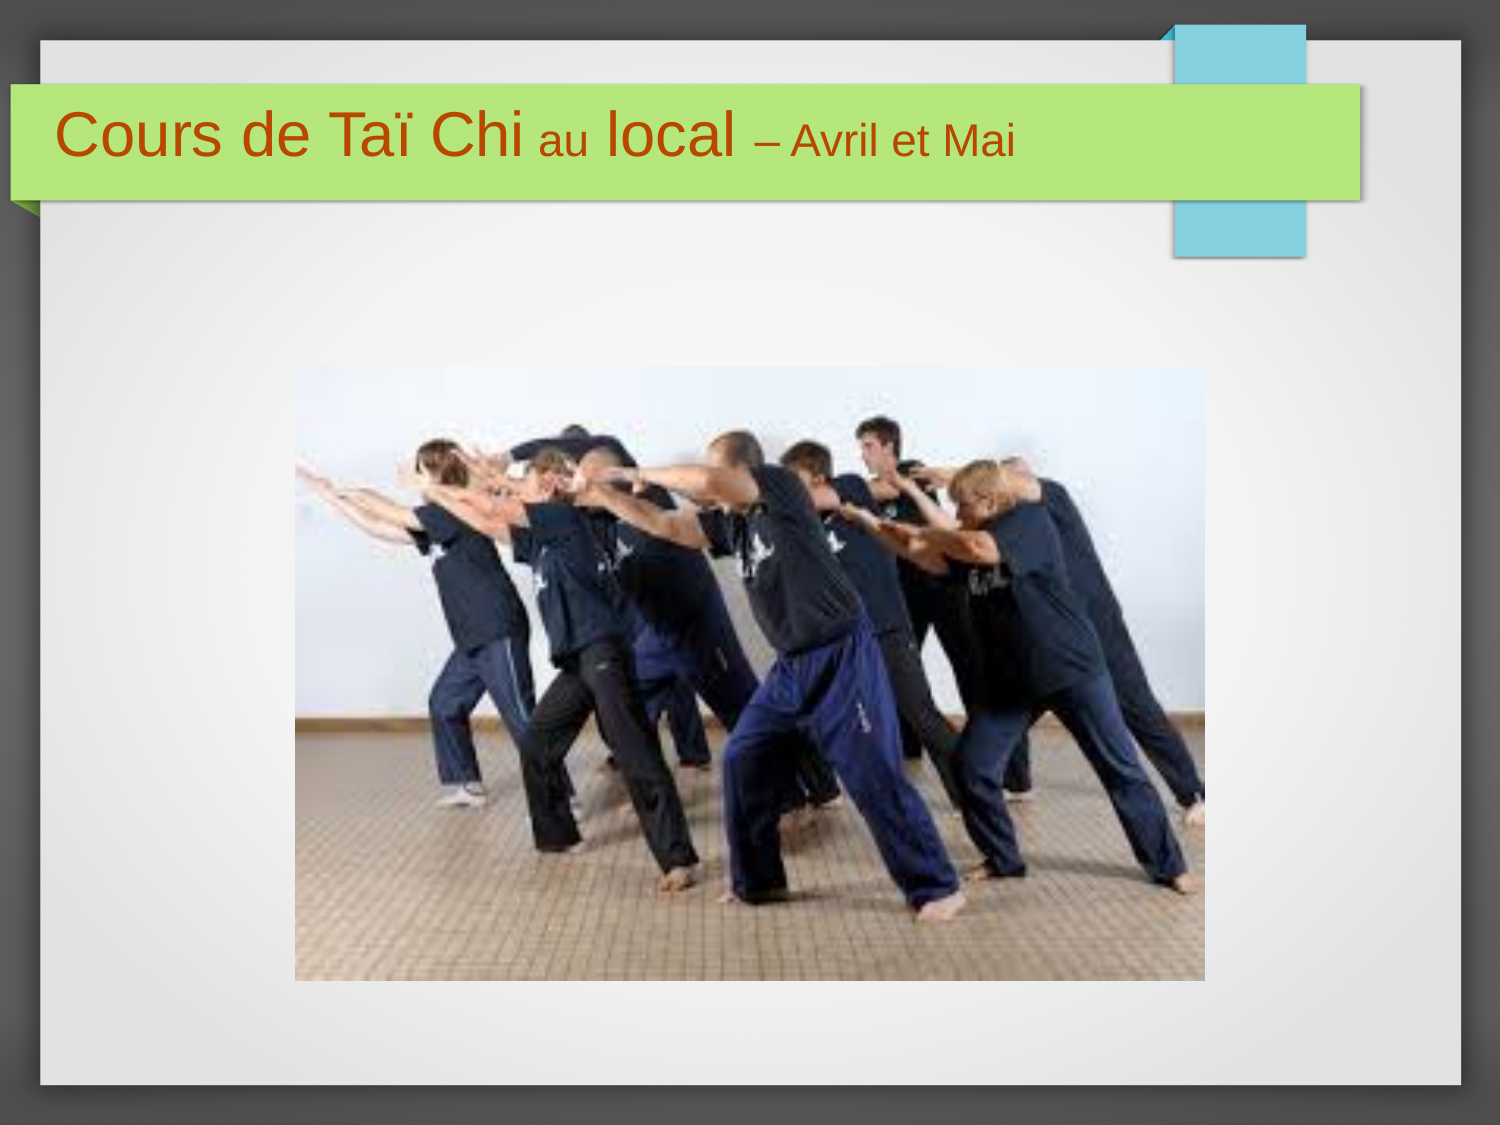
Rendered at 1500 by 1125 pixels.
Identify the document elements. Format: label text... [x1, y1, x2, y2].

picture [0, 0, 1500, 1125]
list [26, 324, 1435, 1051]
title Cours de Taï Chi au local – Avril et Mai [39, 43, 1406, 178]
